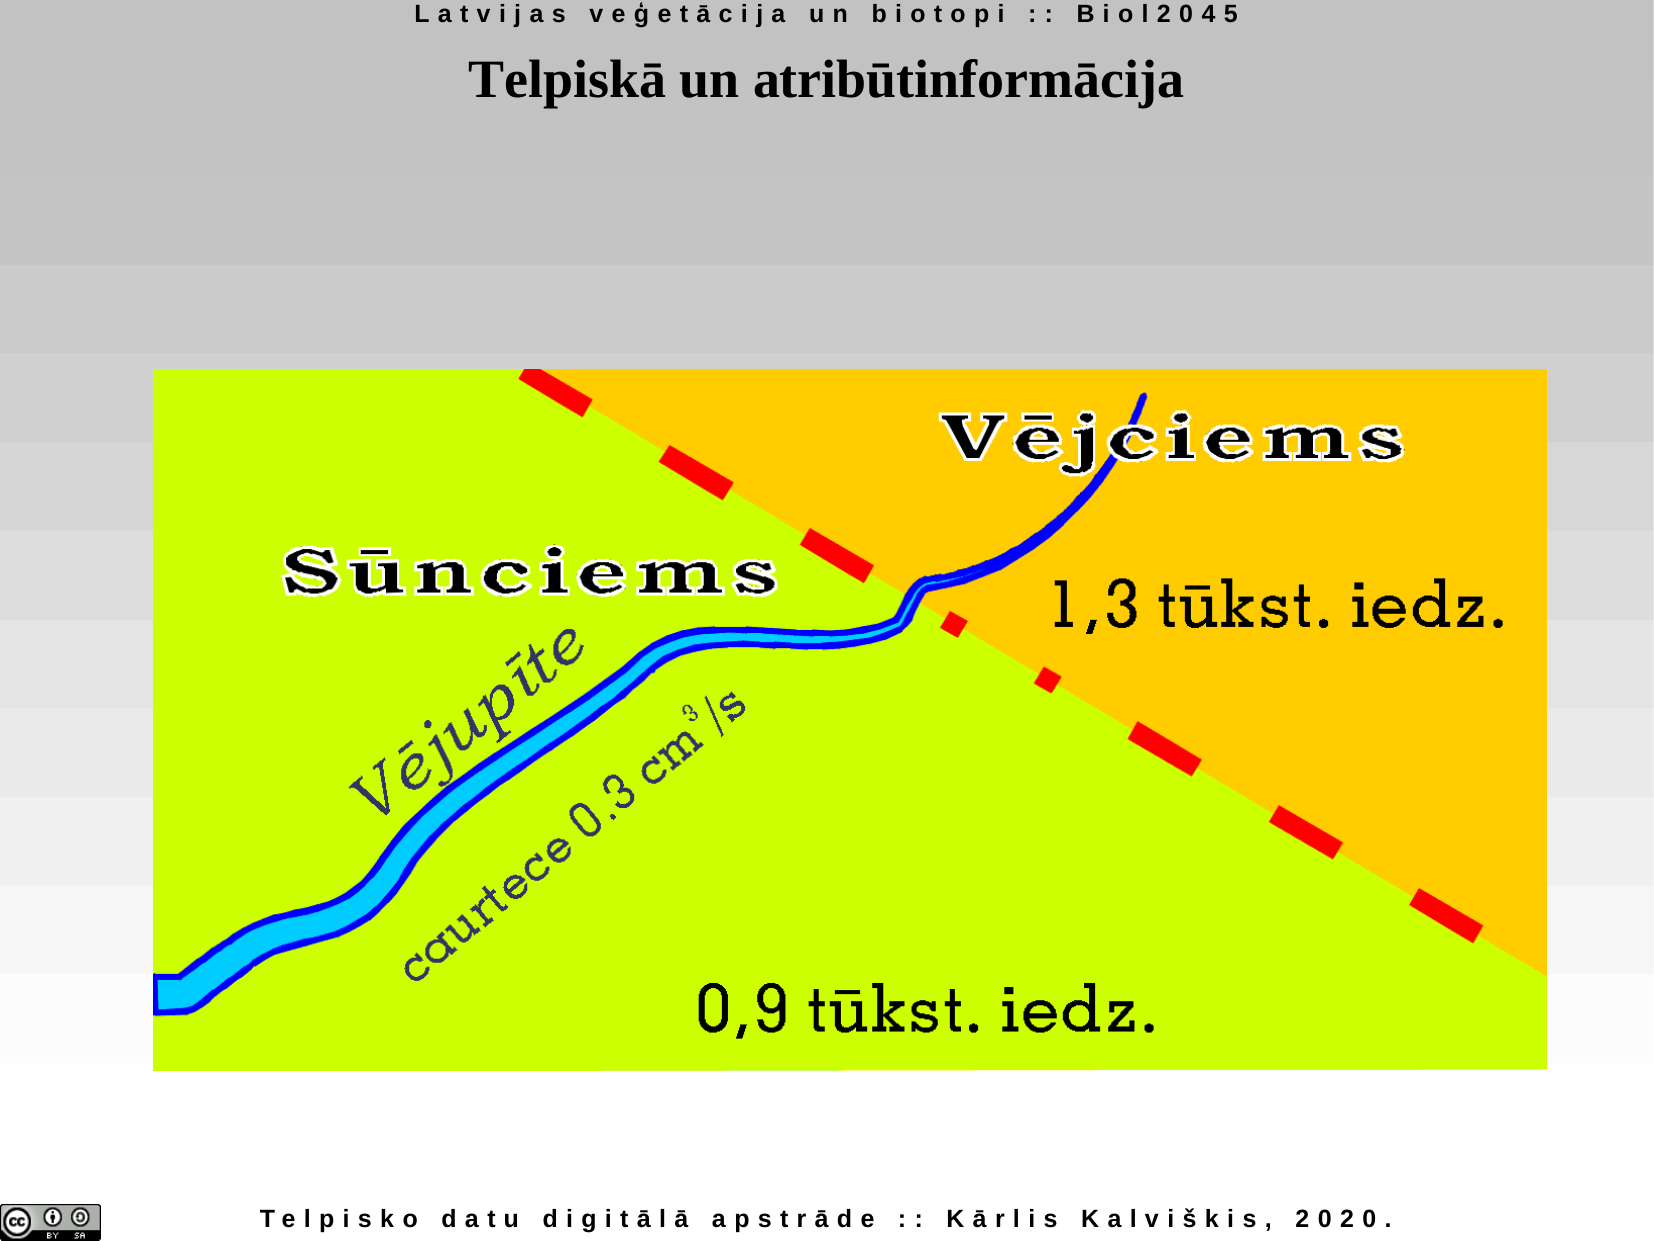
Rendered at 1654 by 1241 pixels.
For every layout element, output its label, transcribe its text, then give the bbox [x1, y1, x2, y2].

picture [0, 0, 1654, 1241]
title Telpiskā un atribūtinformācija [29, 49, 1625, 296]
